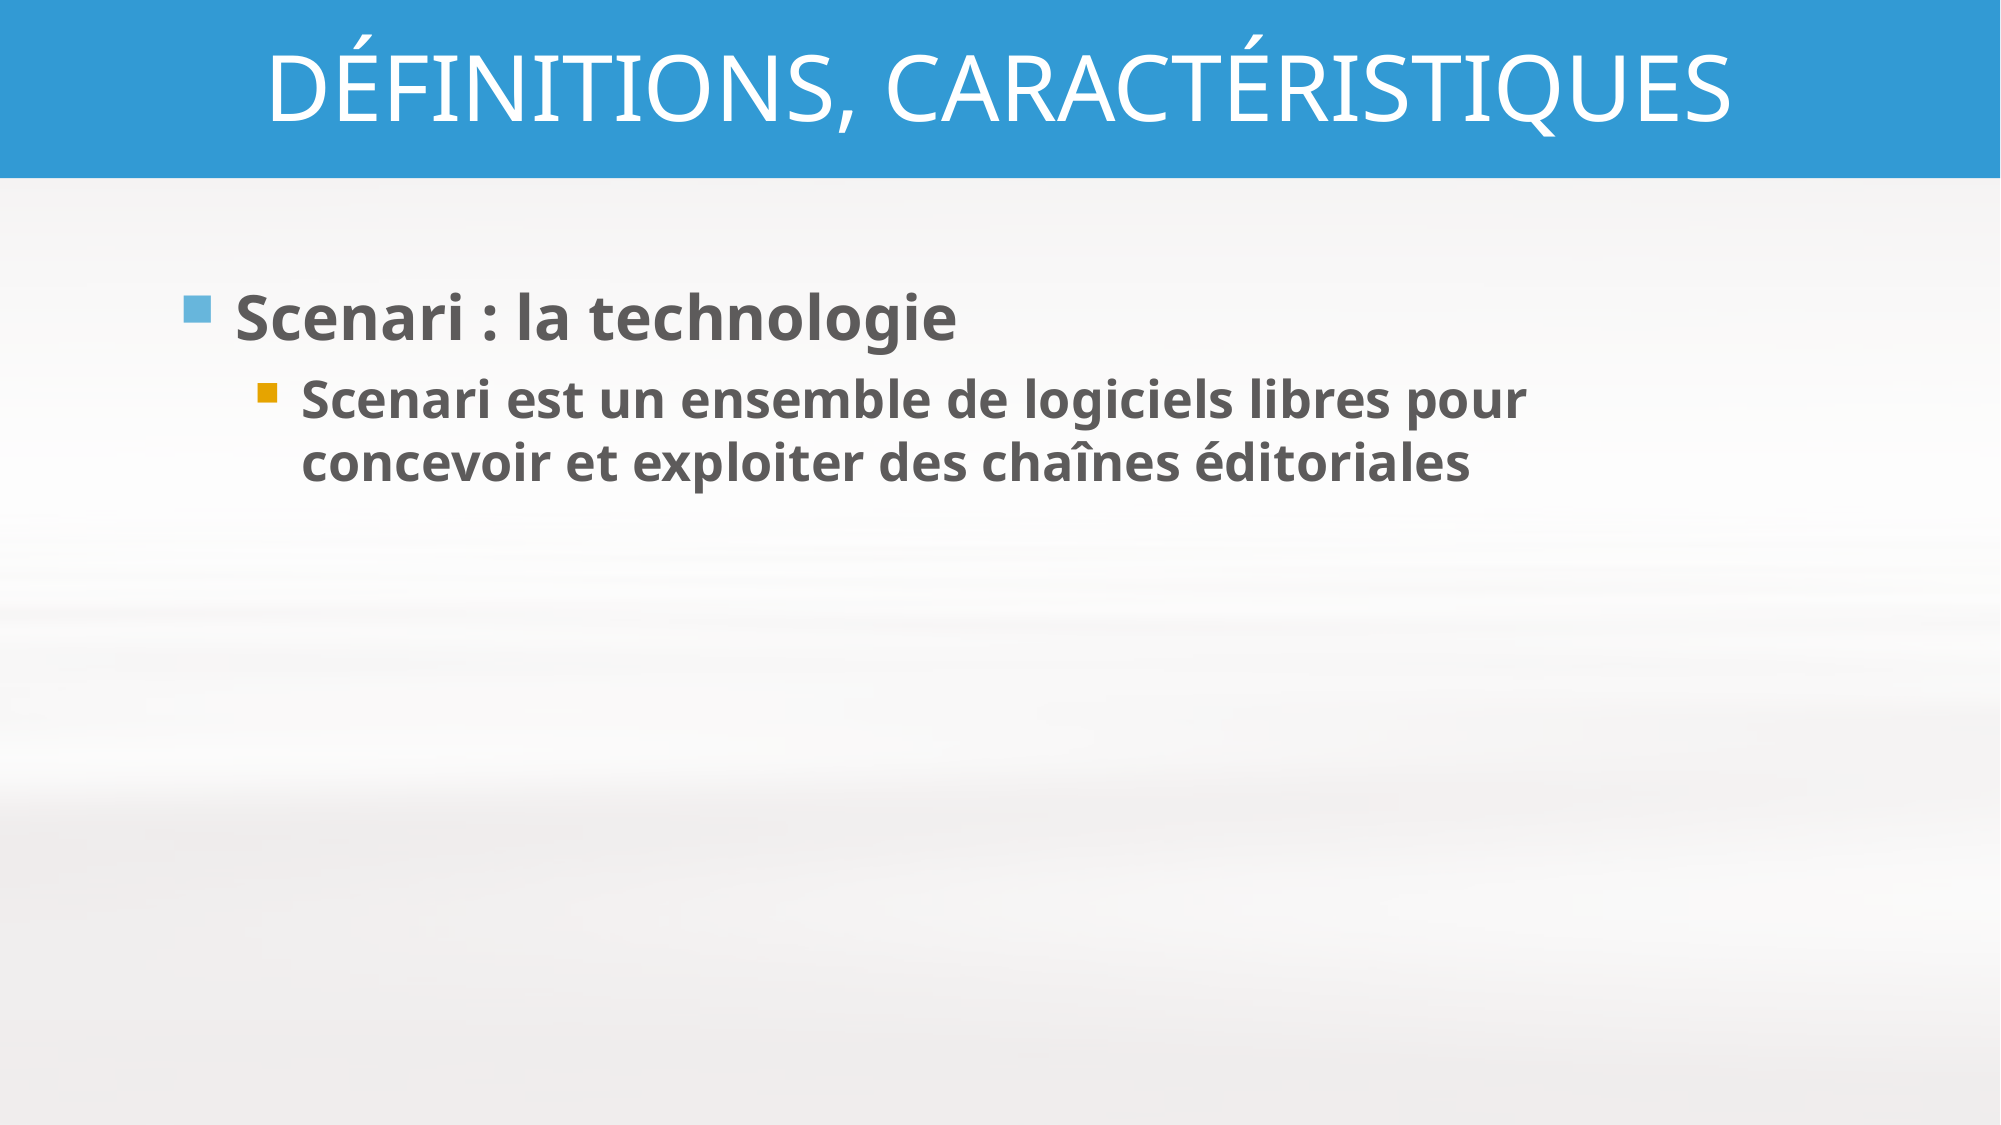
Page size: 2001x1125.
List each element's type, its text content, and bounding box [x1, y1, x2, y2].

text_box Scenari : la technologie Scenari est un ensemble de logiciels libres pour concevoir et exploiter des chaînes éditoriales [165, 269, 1771, 1094]
text_box Définitions, caractéristiques [0, 0, 2000, 173]
